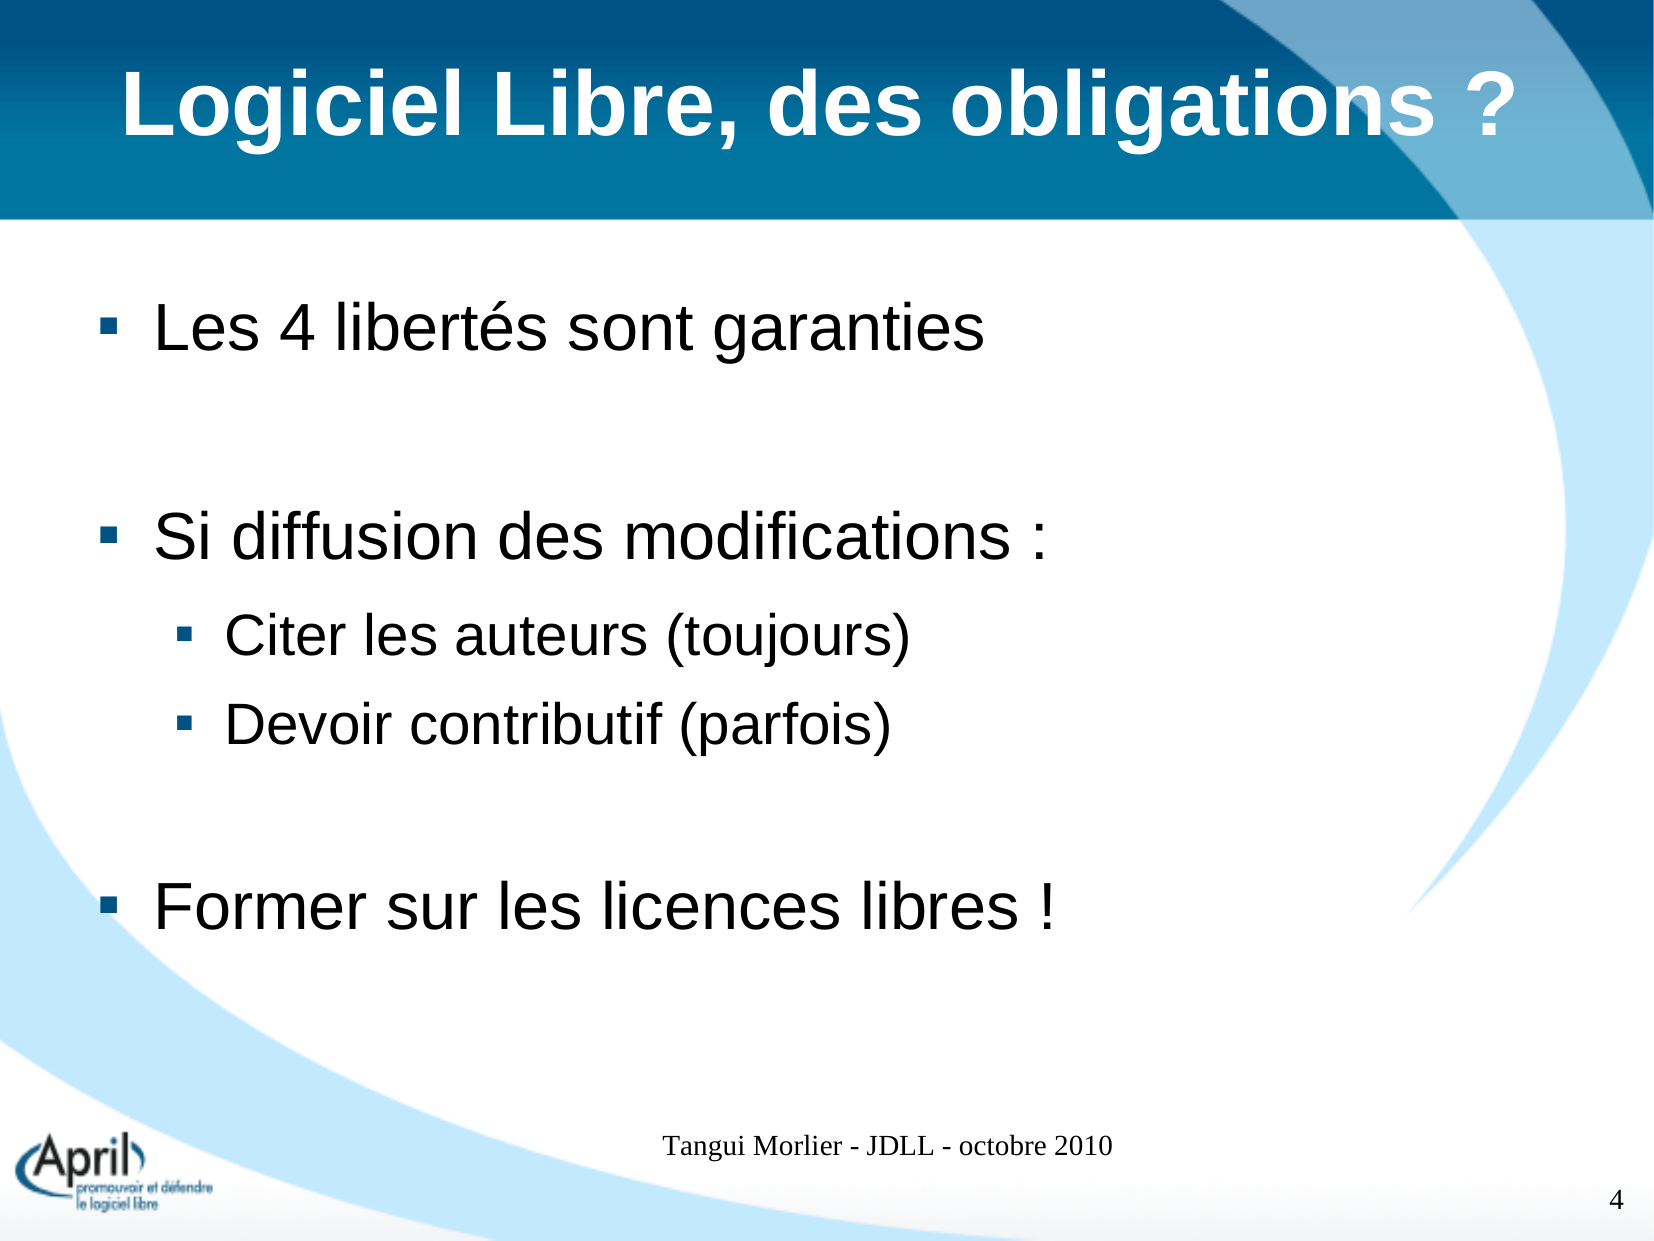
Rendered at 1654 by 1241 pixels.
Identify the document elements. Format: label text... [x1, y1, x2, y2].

picture [0, 0, 1654, 1241]
title Logiciel Libre, des obligations ? [76, 7, 1565, 200]
list Les 4 libertés sont garanties Si diffusion des modifications : Citer les auteurs (toujours) Devoir contributif (parfois) Former sur les licences libres ! [82, 290, 1571, 1094]
